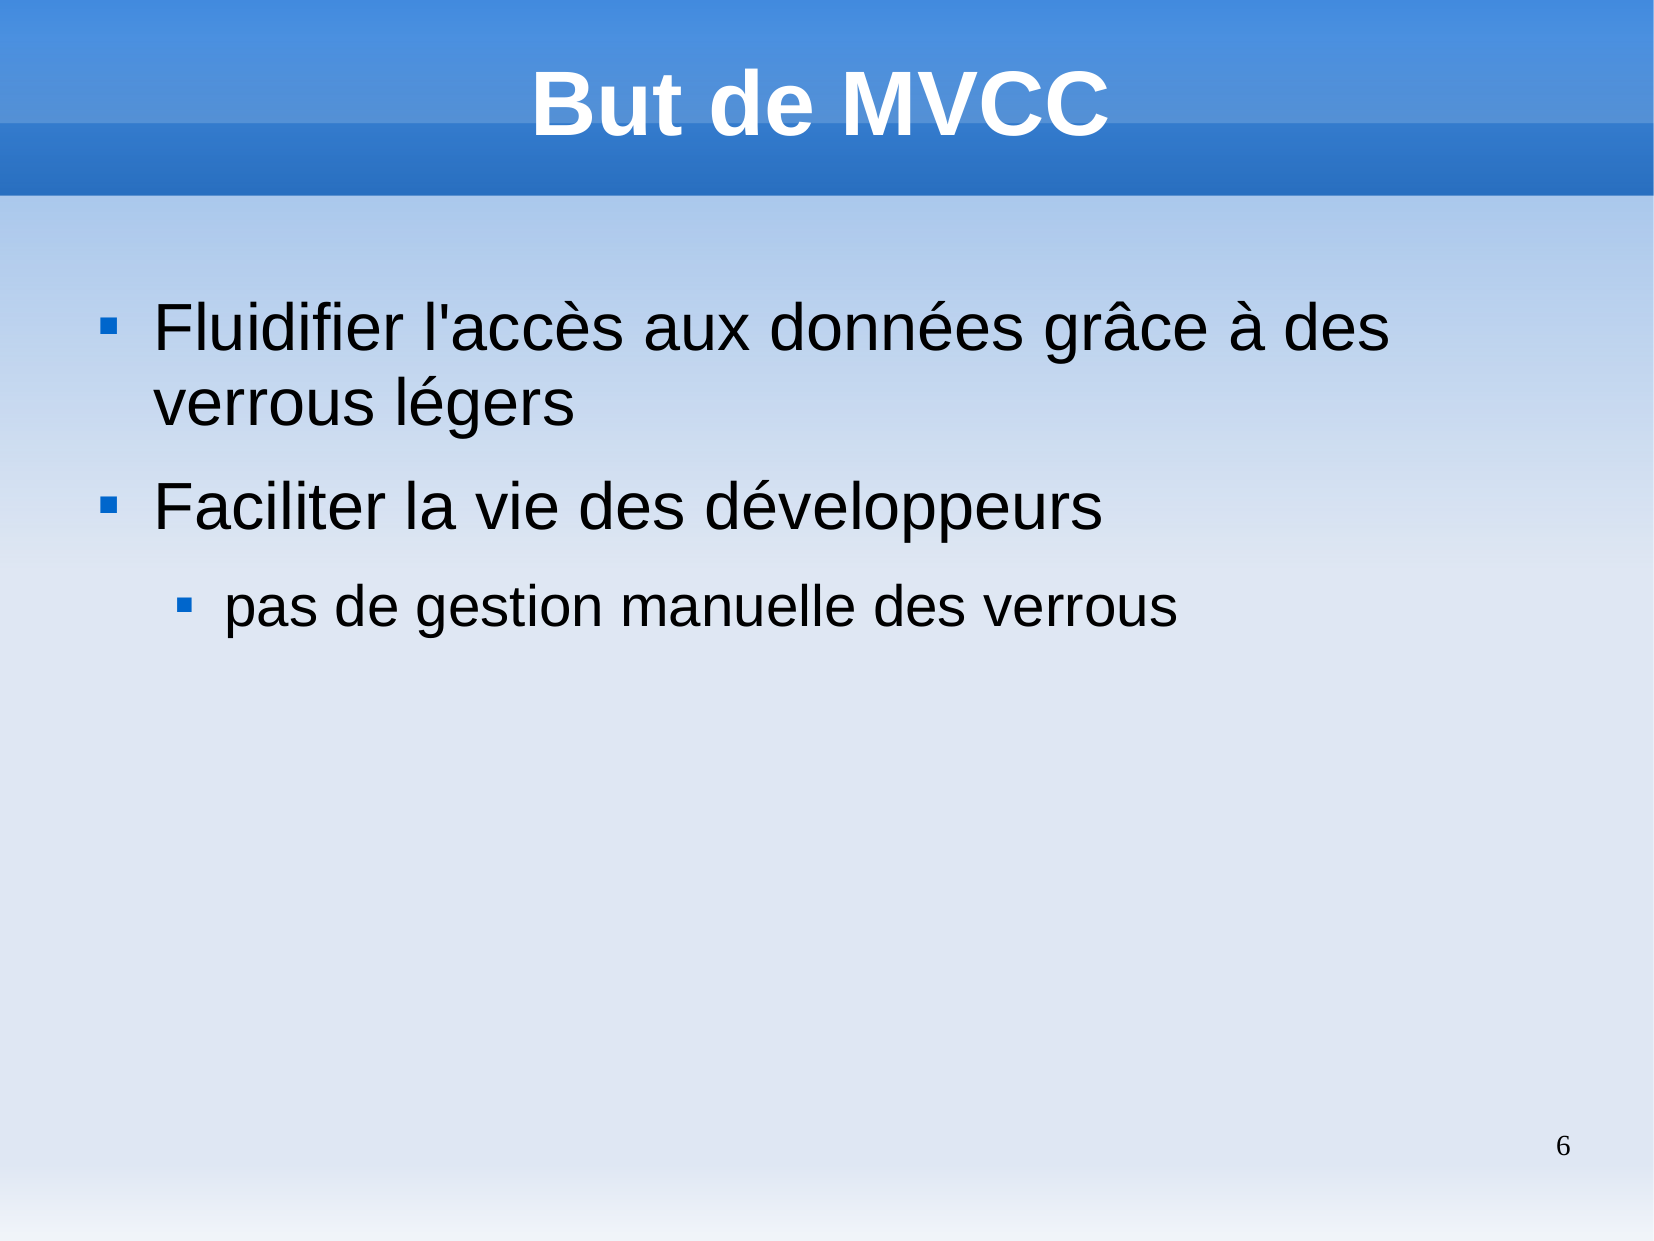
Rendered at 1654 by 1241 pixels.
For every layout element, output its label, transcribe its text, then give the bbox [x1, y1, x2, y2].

list Fluidifier l'accès aux données grâce à des verrous légers Faciliter la vie des développeurs pas de gestion manuelle des verrous [82, 290, 1571, 1094]
title But de MVCC [76, 7, 1565, 200]
picture [0, 0, 1654, 1241]
